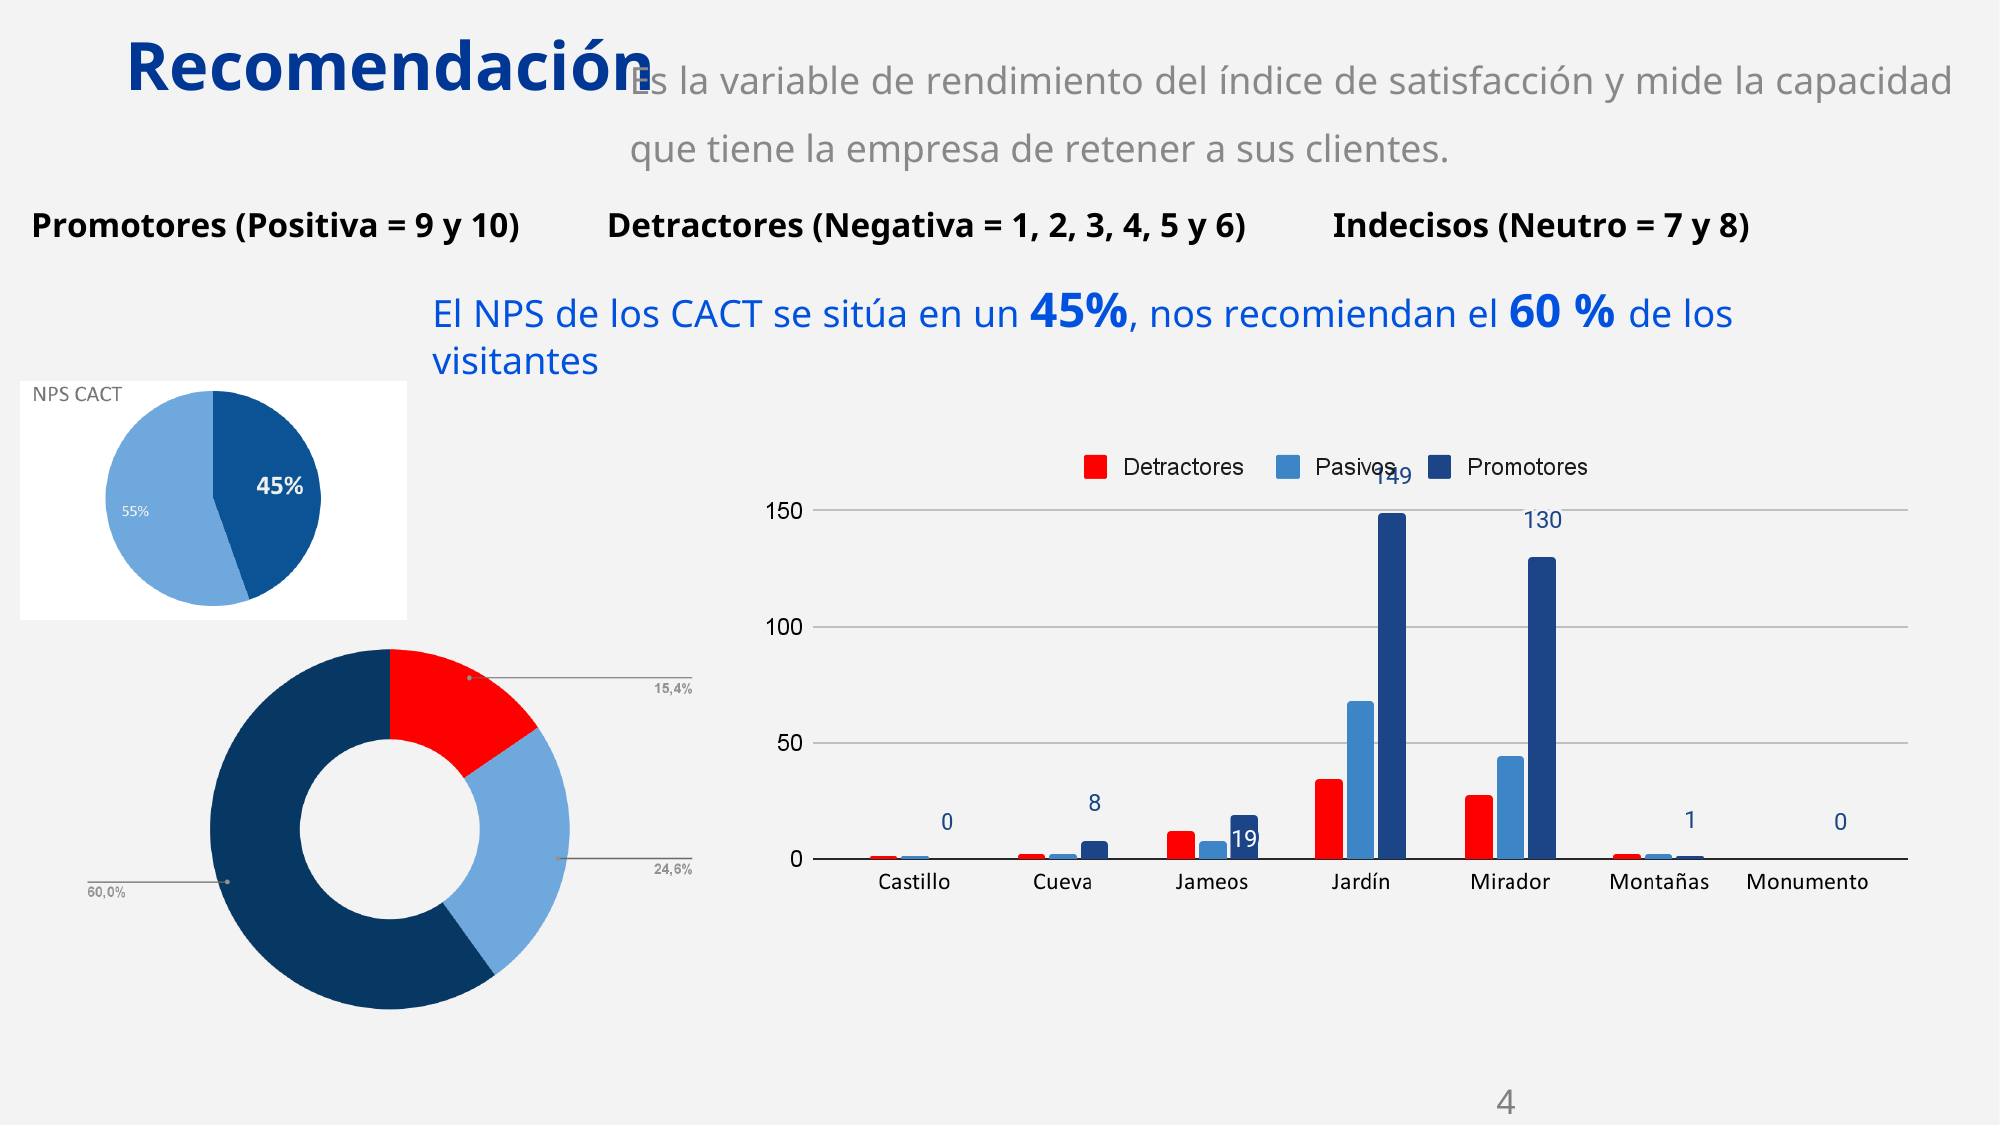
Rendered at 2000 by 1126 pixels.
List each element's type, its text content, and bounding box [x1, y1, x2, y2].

picture [20, 381, 407, 620]
text_box Es la variable de rendimiento del índice de satisfacción y mide la capacidad que tiene la empresa de retener a sus clientes. [601, 6, 2000, 294]
text_box El NPS de los CACT se sitúa en un 45%, nos recomiendan el 60 % de los visitantes [404, 251, 1850, 412]
picture [67, 629, 712, 1029]
text_box <número> [1478, 1069, 1945, 1126]
text_box Recomendación [125, 4, 1197, 124]
text_box Promotores (Positiva = 9 y 10) Detractores (Negativa = 1, 2, 3, 4, 5 y 6) Indecisos (Neutro = 7 y 8) [31, 196, 601, 252]
picture [739, 428, 1932, 919]
